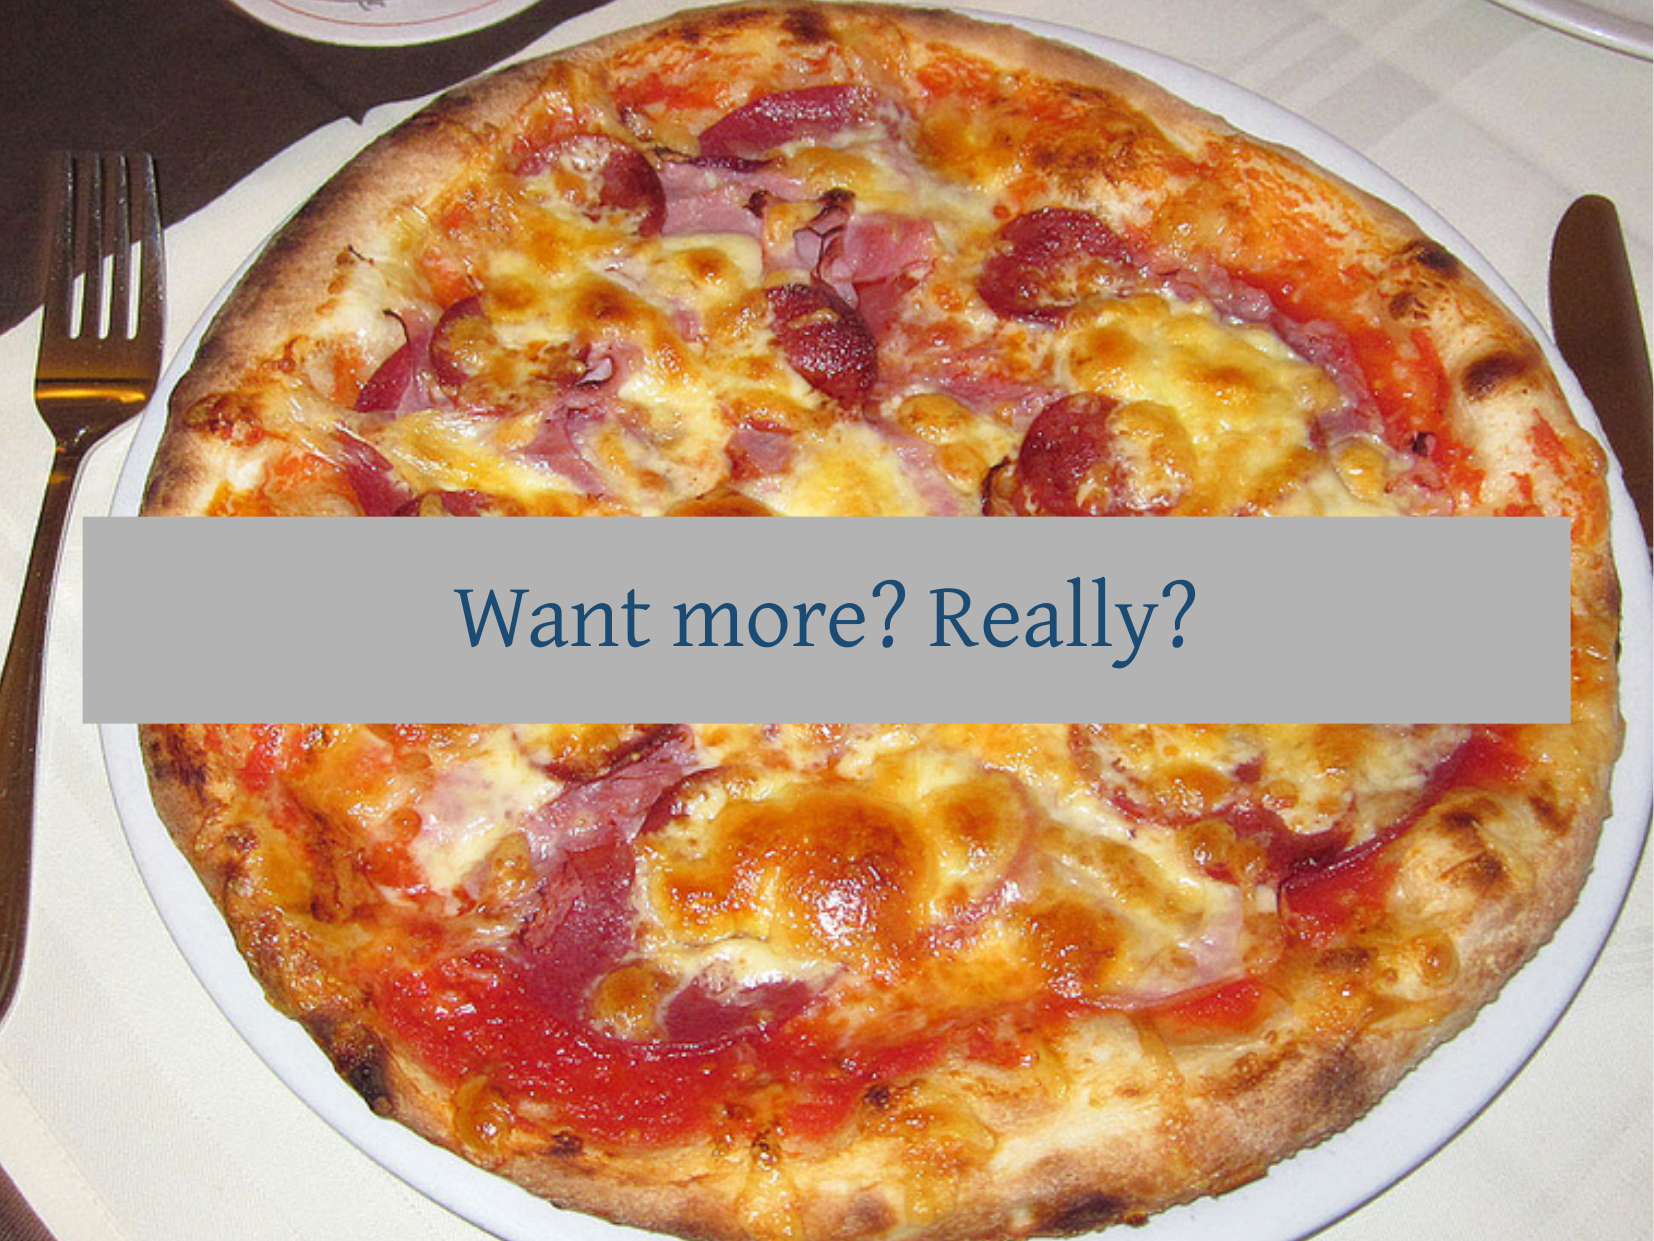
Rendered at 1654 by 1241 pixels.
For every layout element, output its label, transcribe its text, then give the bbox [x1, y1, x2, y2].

picture [0, 0, 1654, 1241]
title Want more? Really? [82, 516, 1571, 724]
